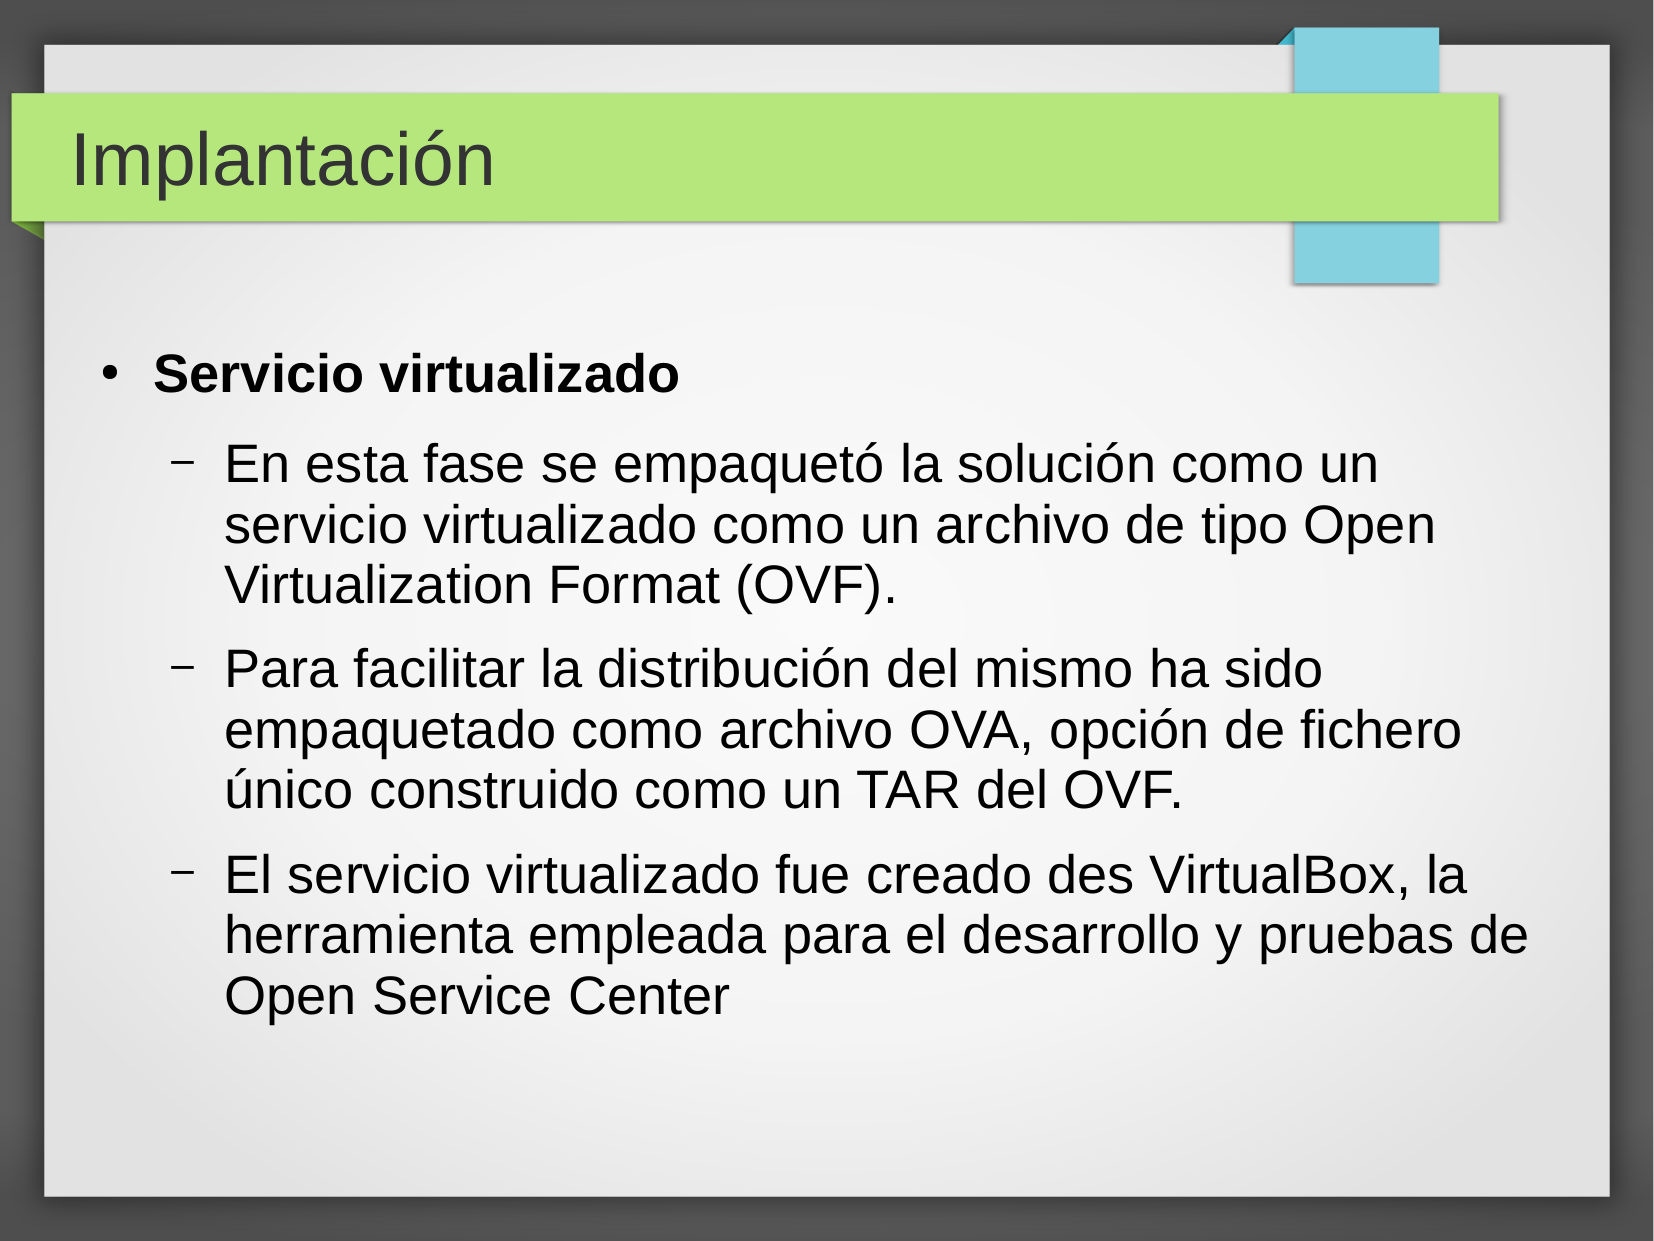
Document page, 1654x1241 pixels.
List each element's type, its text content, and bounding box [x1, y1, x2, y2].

title Implantación [70, 106, 1229, 213]
picture [0, 0, 1654, 1241]
list Servicio virtualizado En esta fase se empaquetó la solución como un servicio virtualizado como un archivo de tipo Open Virtualization Format (OVF). Para facilitar la distribución del mismo ha sido empaquetado como archivo OVA, opción de fichero único construido como un TAR del OVF. El servicio virtualizado fue creado des VirtualBox, la herramienta empleada para el desarrollo y pruebas de Open Service Center [82, 343, 1538, 1063]
